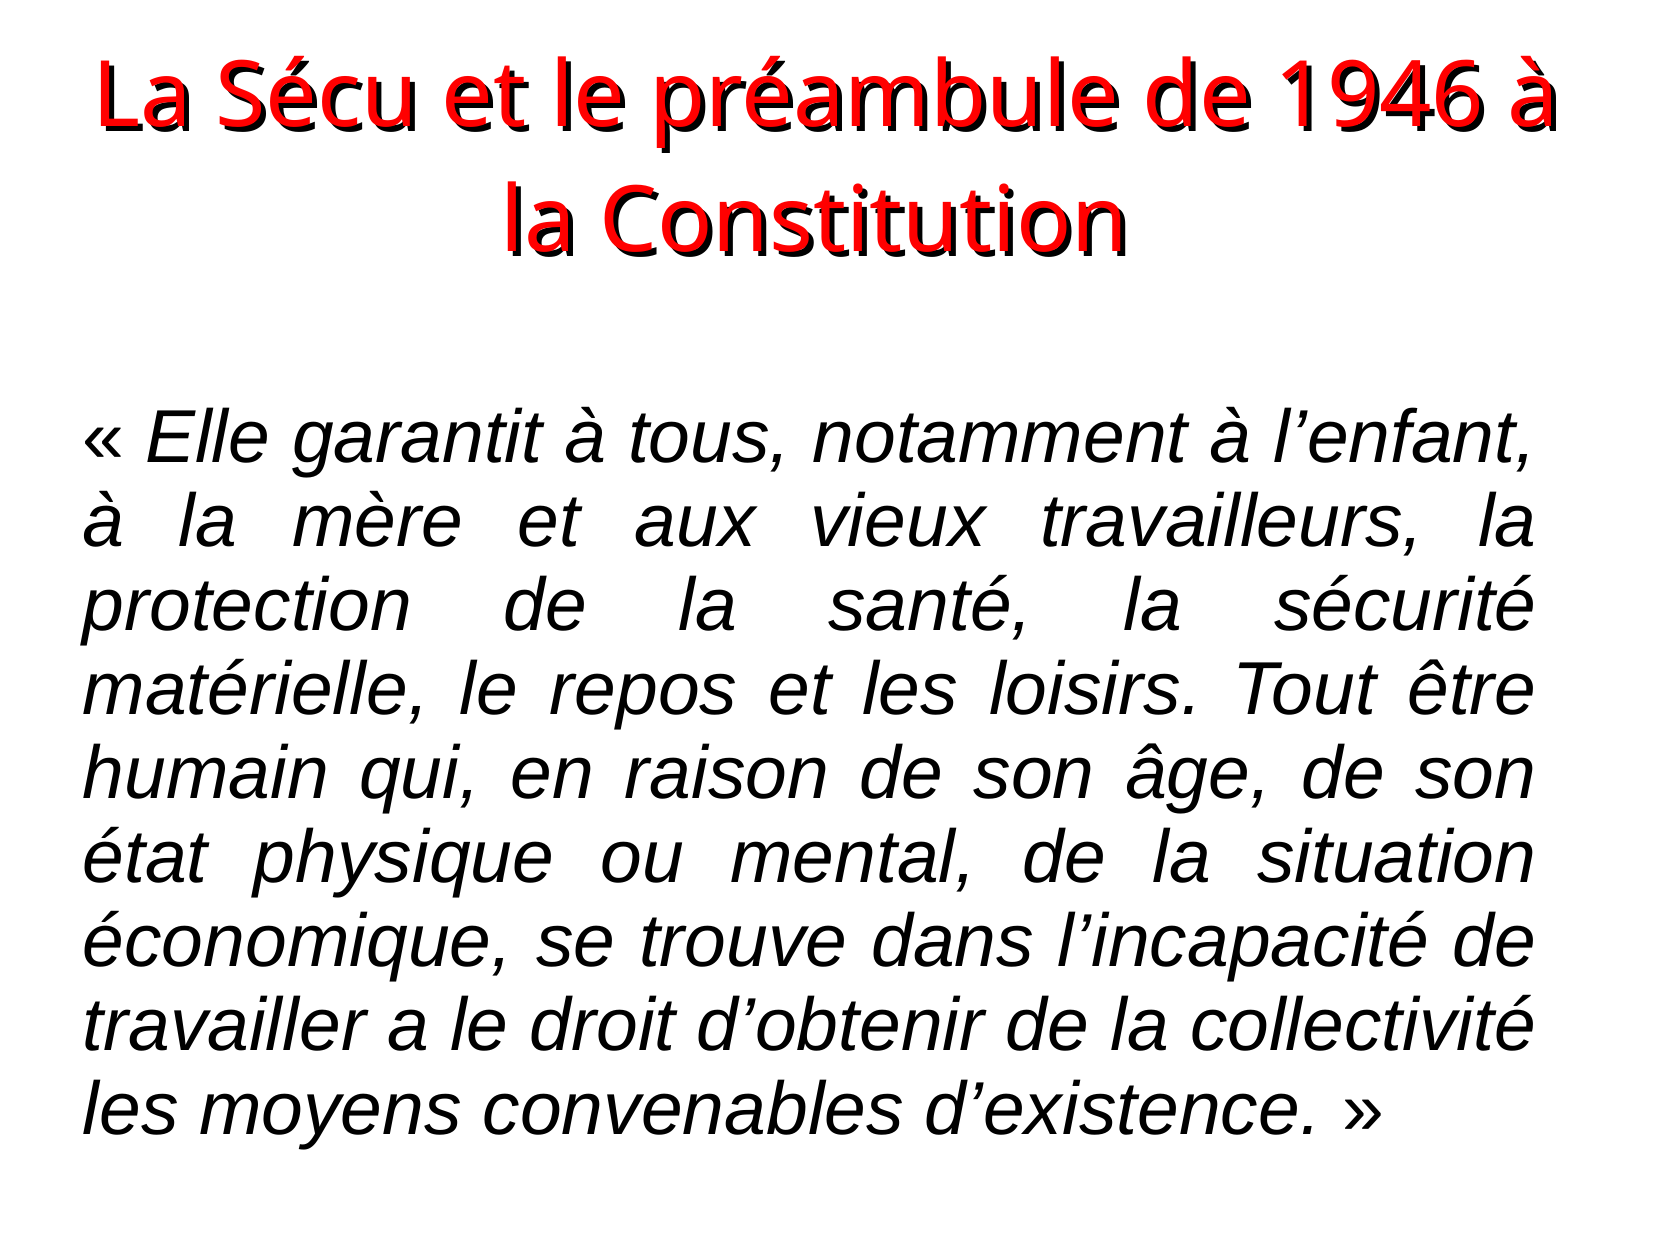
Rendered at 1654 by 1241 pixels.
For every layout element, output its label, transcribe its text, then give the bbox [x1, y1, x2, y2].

title La Sécu et le préambule de 1946 à la Constitution [82, 23, 1571, 283]
list « Elle garantit à tous, notamment à l’enfant, à la mère et aux vieux travailleurs, la protection de la santé, la sécurité matérielle, le repos et les loisirs. Tout être humain qui, en raison de son âge, de son état physique ou mental, de la situation économique, se trouve dans l’incapacité de travailler a le droit d’obtenir de la collectivité les moyens convenables d’existence. » [82, 290, 1538, 1010]
